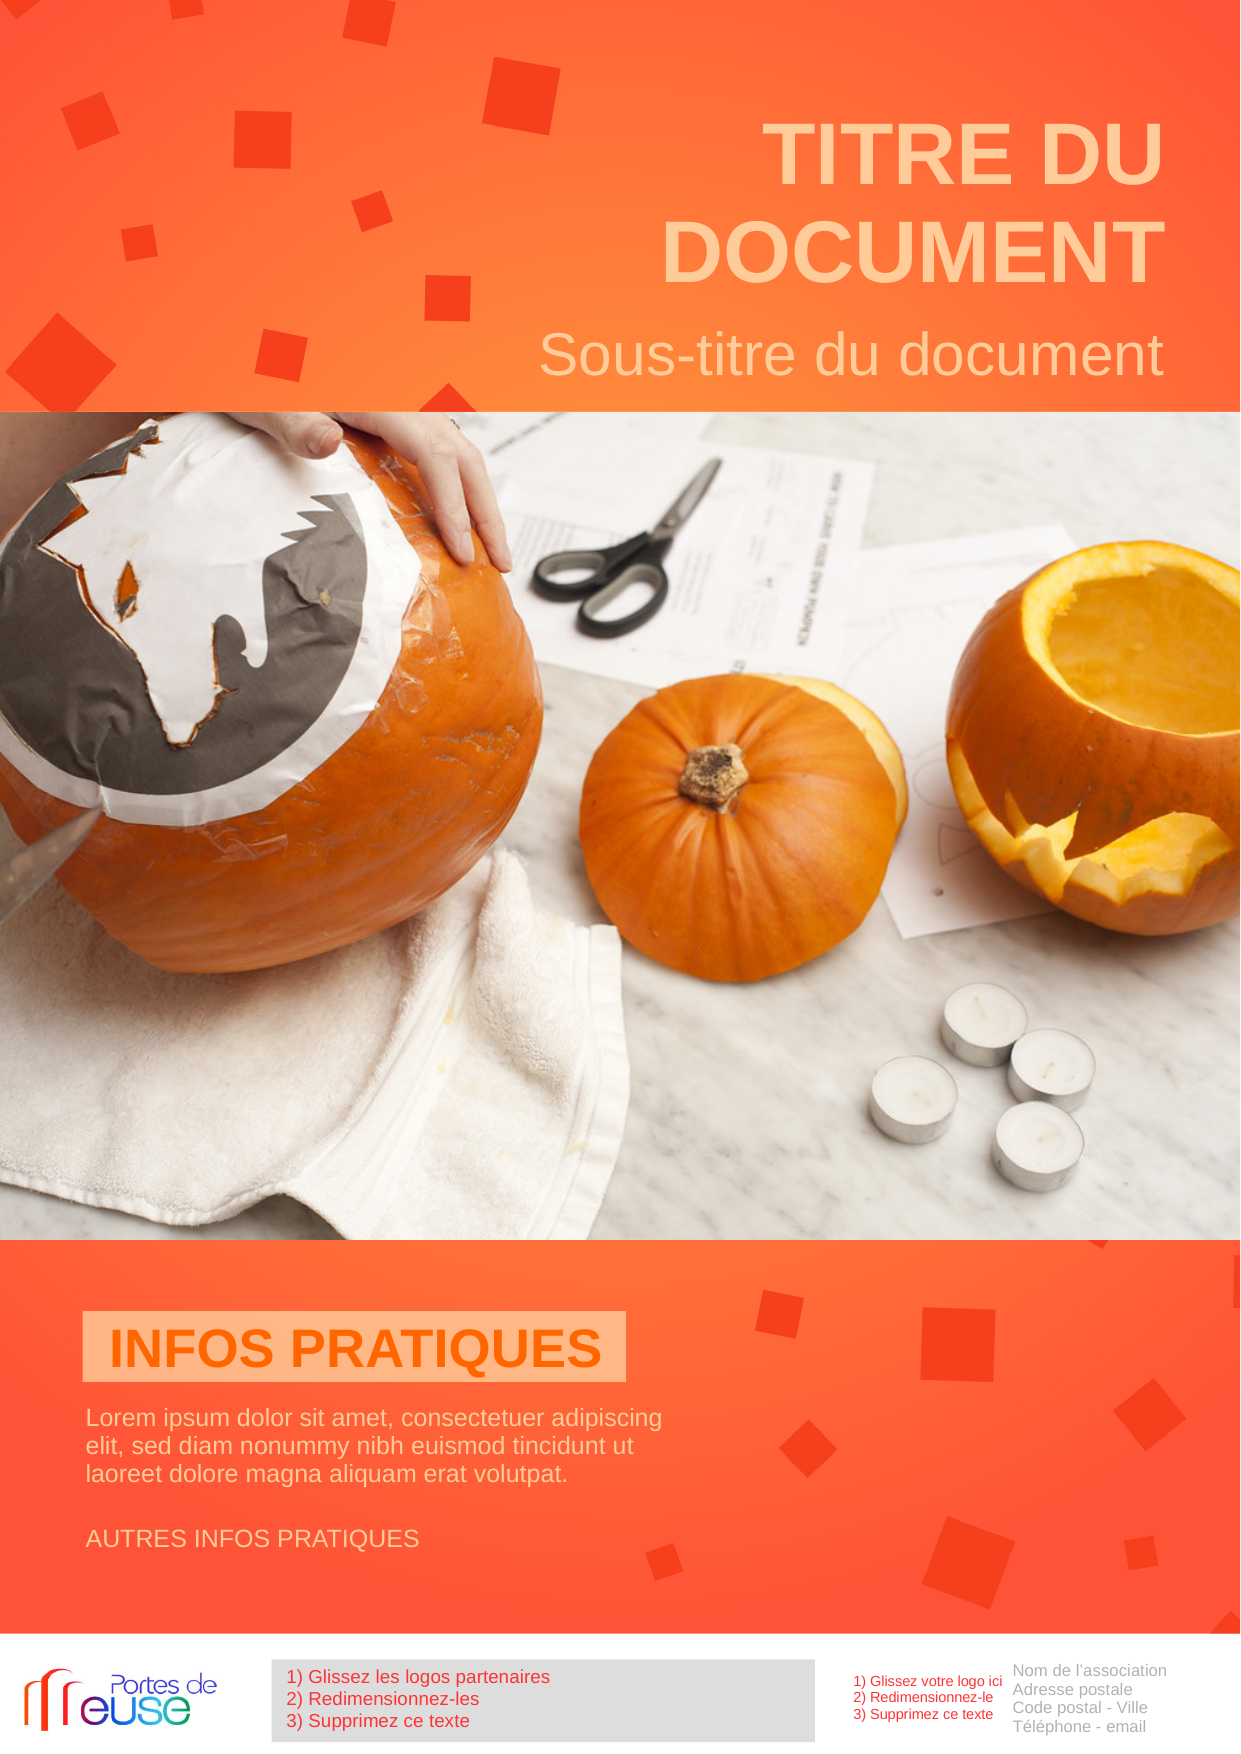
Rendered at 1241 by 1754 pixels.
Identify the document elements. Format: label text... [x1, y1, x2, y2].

text_box INFOS PRATIQUES [94, 1311, 631, 1396]
text_box 1) Glissez les logos partenaires 2) Redimensionnez-les 3) Supprimez ce texte [271, 1659, 564, 1739]
text_box [82, 1311, 94, 1382]
text_box [271, 1659, 815, 1743]
text_box 1) Glissez votre logo ici 2) Redimensionnez-le 3) Supprimez ce texte [838, 1665, 1019, 1748]
text_box Nom de l’association Adresse postale Code postal - Ville Téléphone - email [998, 1653, 1199, 1743]
text_box Lorem ipsum dolor sit amet, consectetuer adipiscing elit, sed diam nonummy nibh euismod tincidunt ut laoreet dolore magna aliquam erat volutpat. [70, 1396, 686, 1495]
text_box Sous-titre du document [348, 312, 1180, 407]
picture [0, 0, 1241, 1754]
text_box TITRE DU DOCUMENT [484, 44, 1181, 309]
text_box AUTRES INFOS PRATIQUES [70, 1517, 437, 1564]
